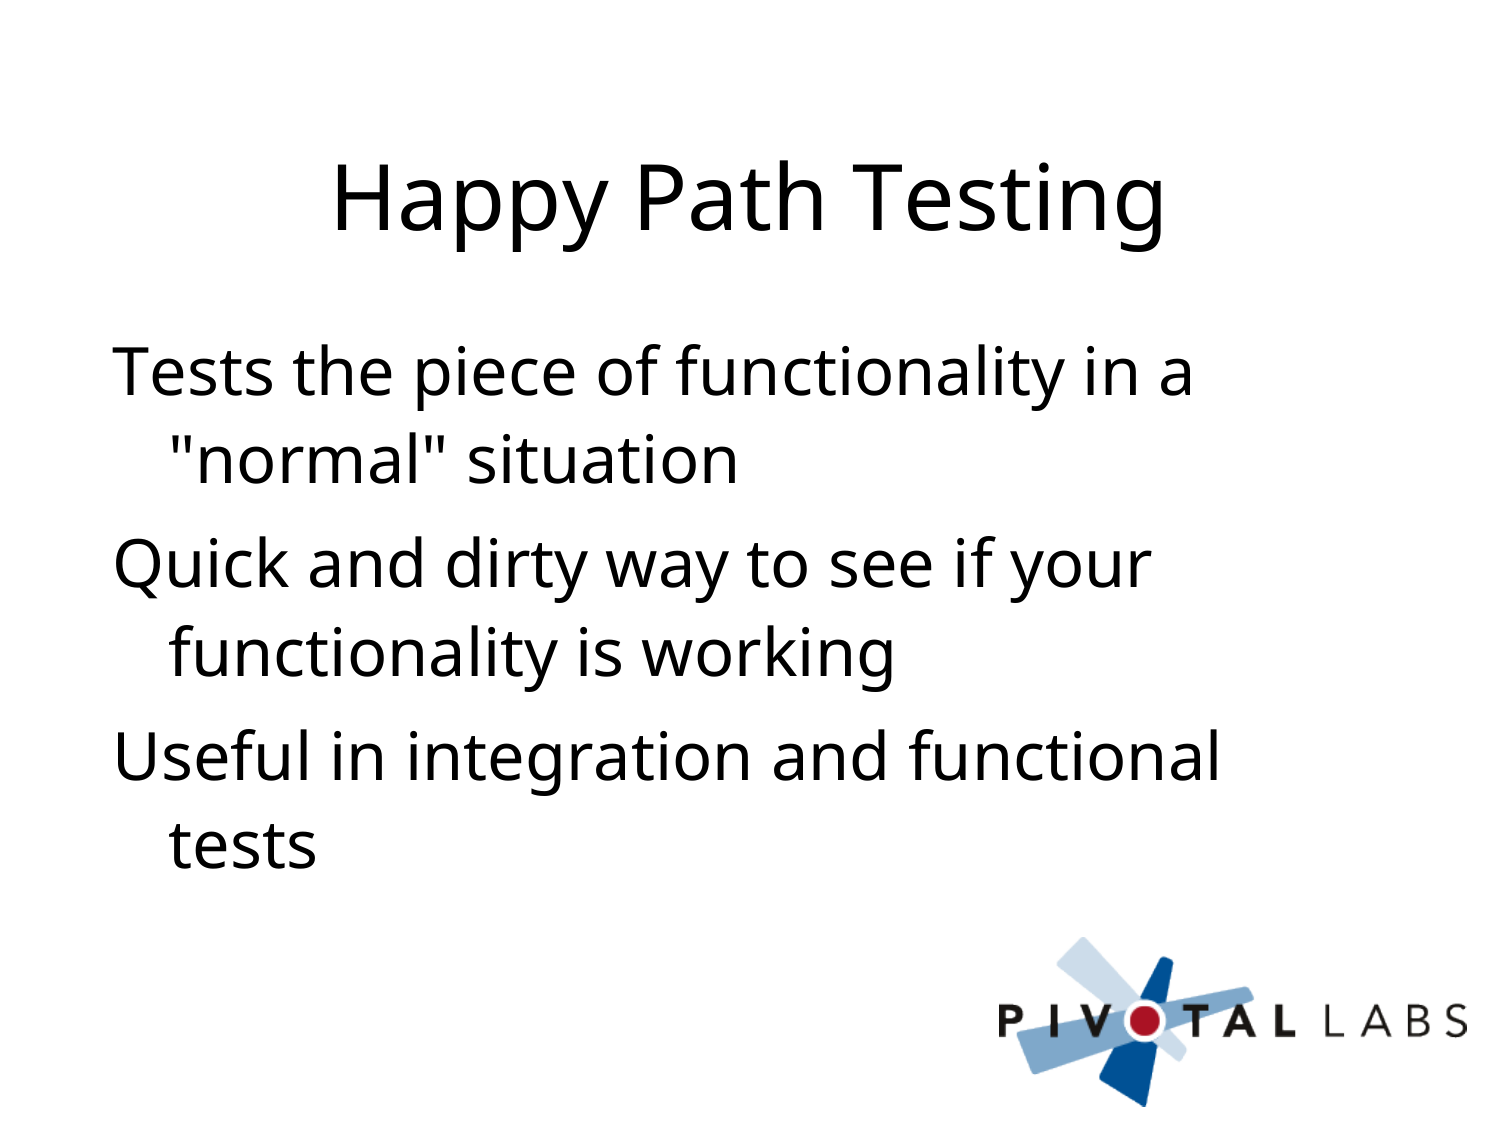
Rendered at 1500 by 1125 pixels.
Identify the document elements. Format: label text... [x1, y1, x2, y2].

picture [999, 937, 1467, 1107]
list Tests the piece of functionality in a "normal" situation Quick and dirty way to see if your functionality is working Useful in integration and functional tests [112, 324, 1388, 1000]
title Happy Path Testing [112, 76, 1388, 312]
